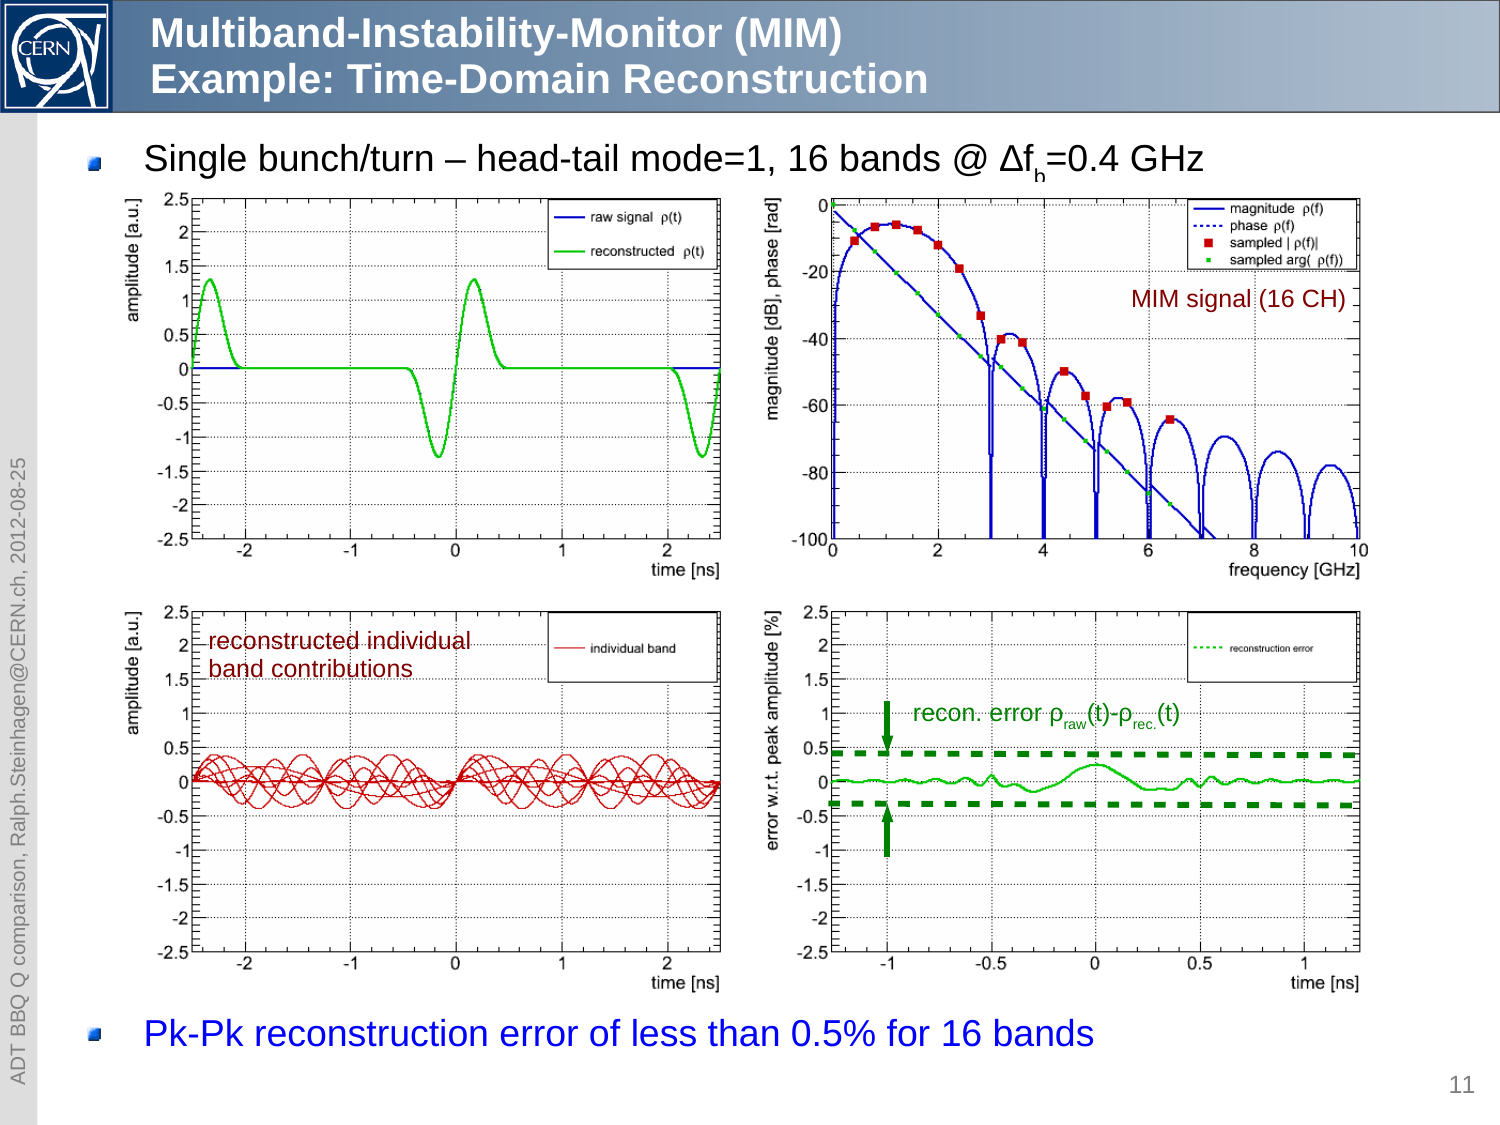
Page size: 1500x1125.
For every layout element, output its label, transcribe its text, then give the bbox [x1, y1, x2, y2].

text_box MIM signal (16 CH) [1116, 277, 1385, 320]
list Single bunch/turn – head-tail mode=1, 16 bands @ ∆fb=0.4 GHz Pk-Pk reconstruction error of less than 0.5% for 16 bands [87, 137, 1438, 1055]
picture [106, 182, 1385, 1008]
title Multiband-Instability-Monitor (MIM) Example: Time-Domain Reconstruction [150, 0, 1201, 113]
text_box recon. error ρraw(t)-ρrec.(t) [898, 691, 1195, 740]
picture [0, 0, 113, 113]
text_box reconstructed individual band contributions [193, 619, 495, 692]
